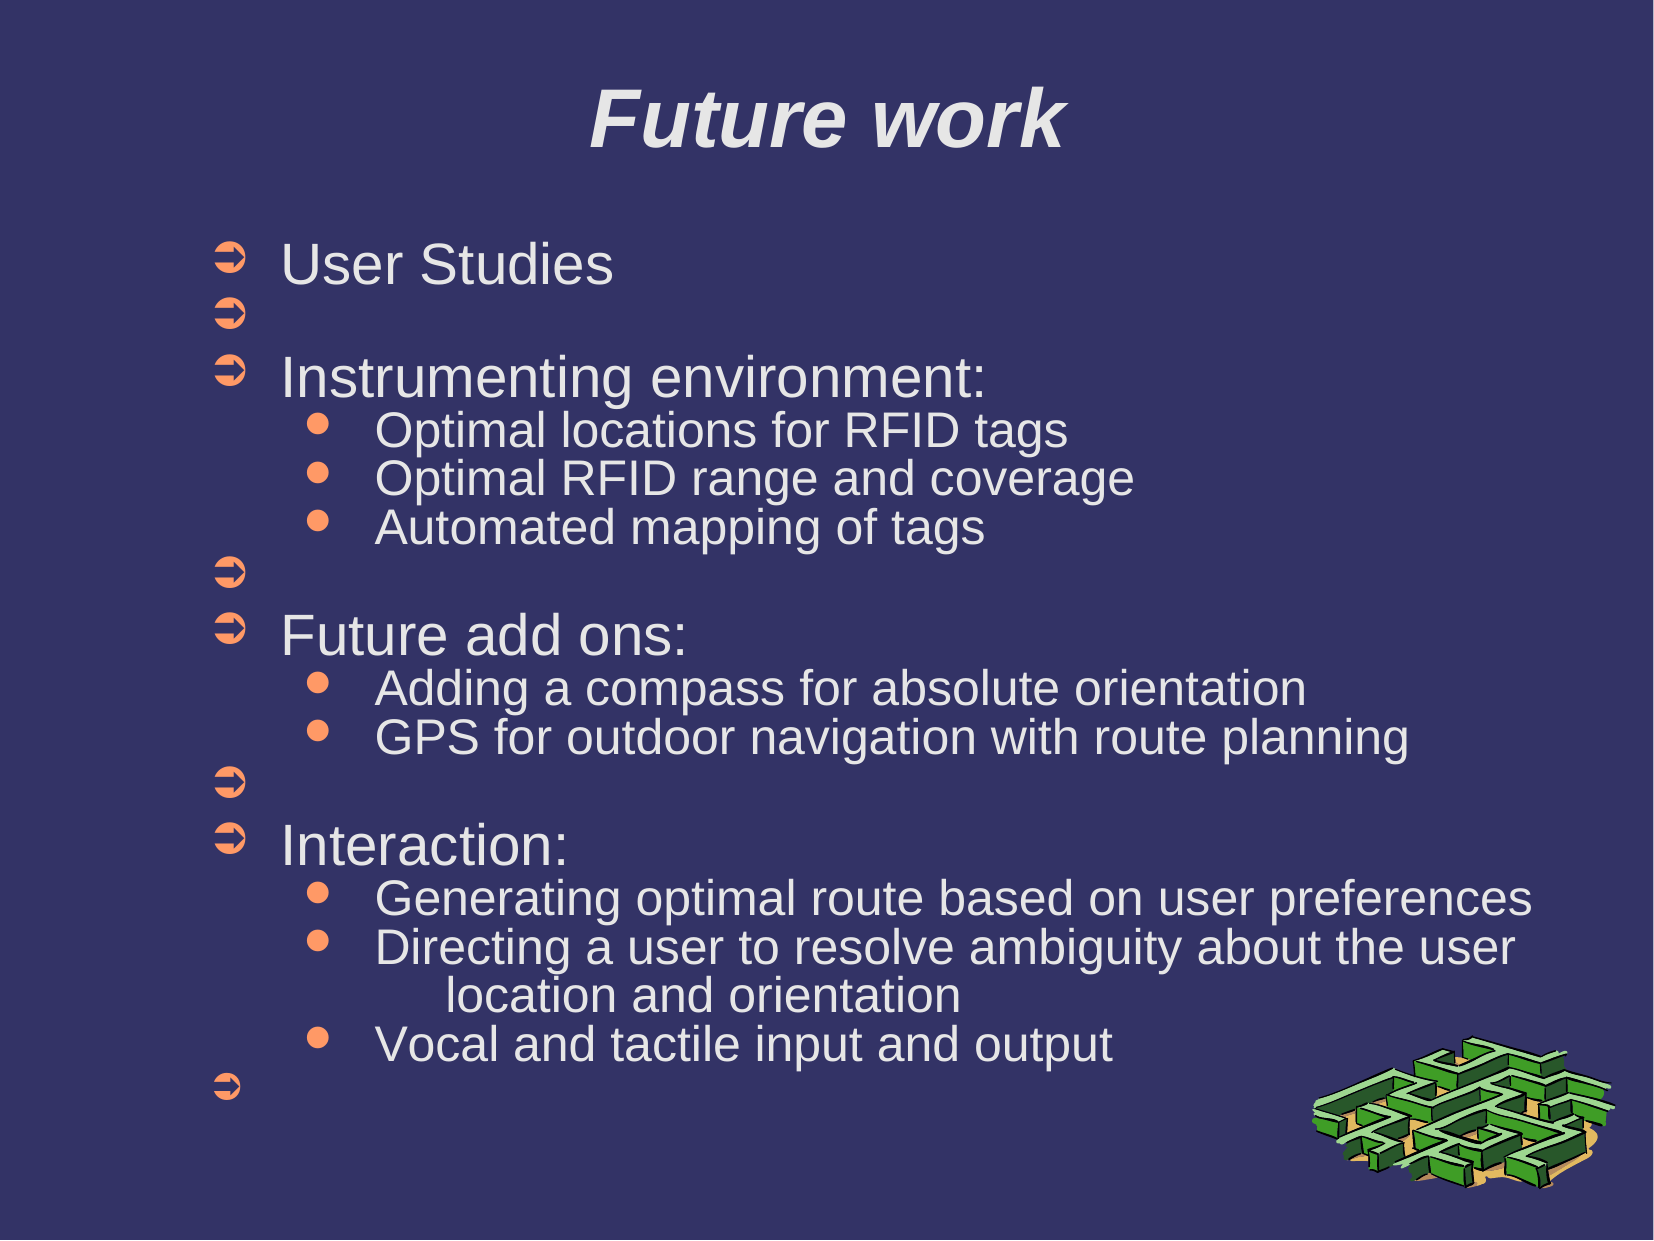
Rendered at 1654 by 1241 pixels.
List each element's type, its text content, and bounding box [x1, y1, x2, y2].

title Future work [121, 19, 1534, 227]
list User Studies Instrumenting environment: Optimal locations for RFID tags Optimal RFID range and coverage Automated mapping of tags Future add ons: Adding a compass for absolute orientation GPS for outdoor navigation with route planning Interaction: Generating optimal route based on user preferences Directing a user to resolve ambiguity about the user location and orientation Vocal and tactile input and output [186, 238, 1577, 1129]
